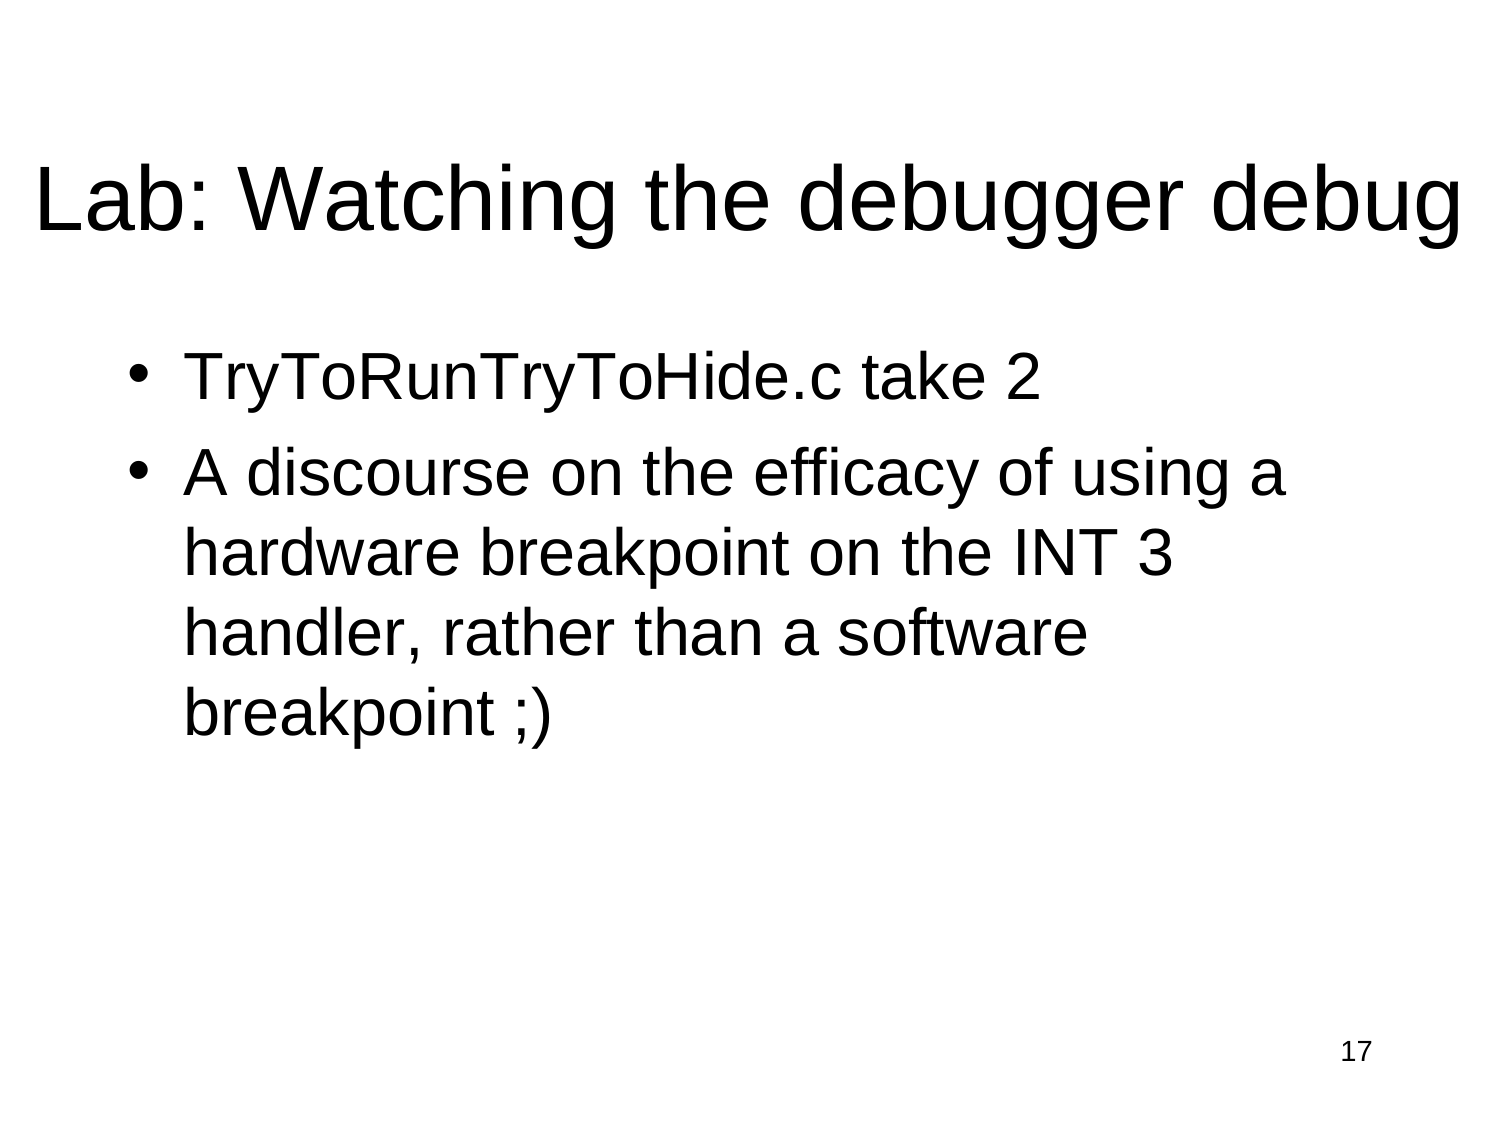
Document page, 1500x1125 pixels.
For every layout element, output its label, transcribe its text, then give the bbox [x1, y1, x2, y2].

title Lab: Watching the debugger debug [0, 99, 1500, 288]
text_box <number> [1074, 1025, 1388, 1101]
list TryToRunTryToHide.c take 2 A discourse on the efficacy of using a hardware breakpoint on the INT 3 handler, rather than a software breakpoint ;) [112, 324, 1388, 1001]
